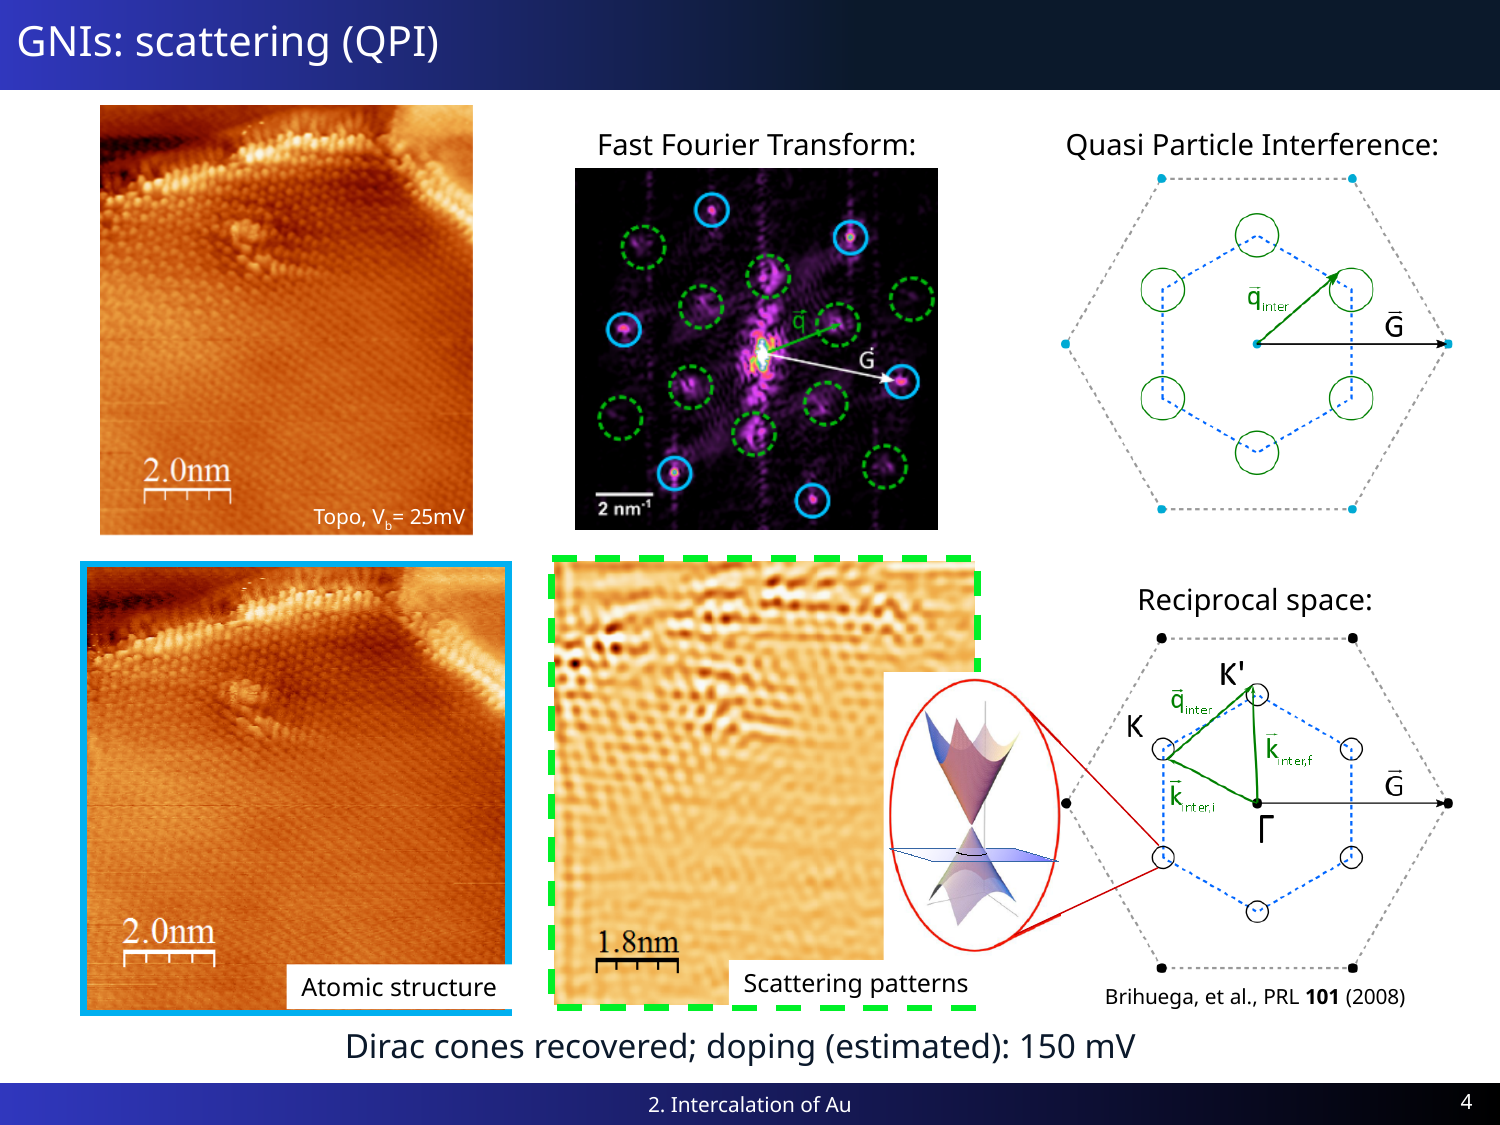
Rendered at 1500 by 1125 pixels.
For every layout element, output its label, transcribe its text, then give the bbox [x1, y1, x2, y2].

text_box Dirac cones recovered; doping (estimated): 150 mV [60, 1017, 1422, 1073]
picture [1061, 174, 1453, 514]
text_box GNIs: scattering (QPI) [1, 5, 1093, 74]
picture [88, 568, 504, 1009]
text_box [889, 848, 1059, 862]
picture [554, 561, 1453, 1005]
text_box Quasi Particle Interference: [1050, 118, 1454, 169]
text_box <number> [1307, 1087, 1488, 1118]
text_box Scattering patterns [728, 960, 984, 1005]
picture [100, 105, 473, 536]
text_box Fast Fourier Transform: [582, 118, 932, 168]
text_box Atomic structure [286, 964, 512, 1010]
text_box Topo, Vb= 25mV [298, 496, 480, 540]
text_box Brihuega, et al., PRL 101 (2008) [1090, 976, 1421, 1017]
text_box Reciprocal space: [1122, 574, 1388, 624]
picture [575, 168, 938, 531]
text_box 2. Intercalation of Au [512, 1088, 988, 1119]
